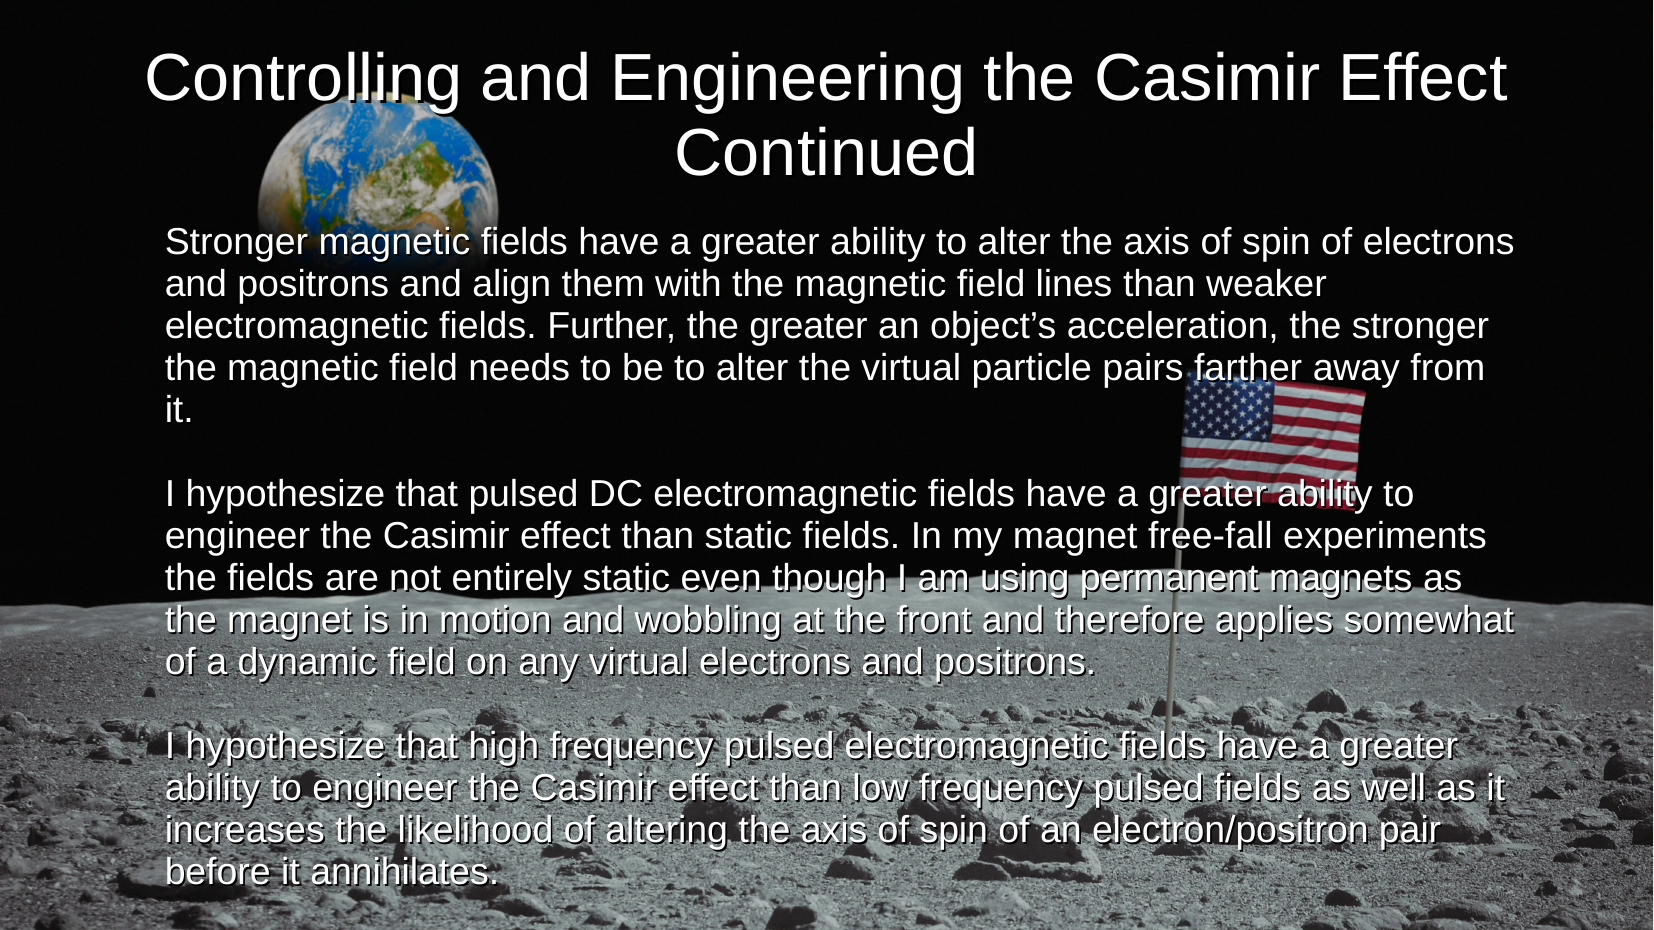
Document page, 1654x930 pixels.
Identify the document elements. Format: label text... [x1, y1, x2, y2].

title Controlling and Engineering the Casimir Effect Continued [82, 37, 1571, 193]
text_box Stronger magnetic fields have a greater ability to alter the axis of spin of electrons and positrons and align them with the magnetic field lines than weaker electromagnetic fields. Further, the greater an object’s acceleration, the stronger the magnetic field needs to be to alter the virtual particle pairs farther away from it. I hypothesize that pulsed DC electromagnetic fields have a greater ability to engineer the Casimir effect than static fields. In my magnet free-fall experiments the fields are not entirely static even though I am using permanent magnets as the magnet is in motion and wobbling at the front and therefore applies somewhat of a dynamic field on any virtual electrons and positrons. I hypothesize that high frequency pulsed electromagnetic fields have a greater ability to engineer the Casimir effect than low frequency pulsed fields as well as it increases the likelihood of altering the axis of spin of an electron/positron pair before it annihilates. [150, 213, 1538, 901]
picture [0, 0, 1654, 930]
